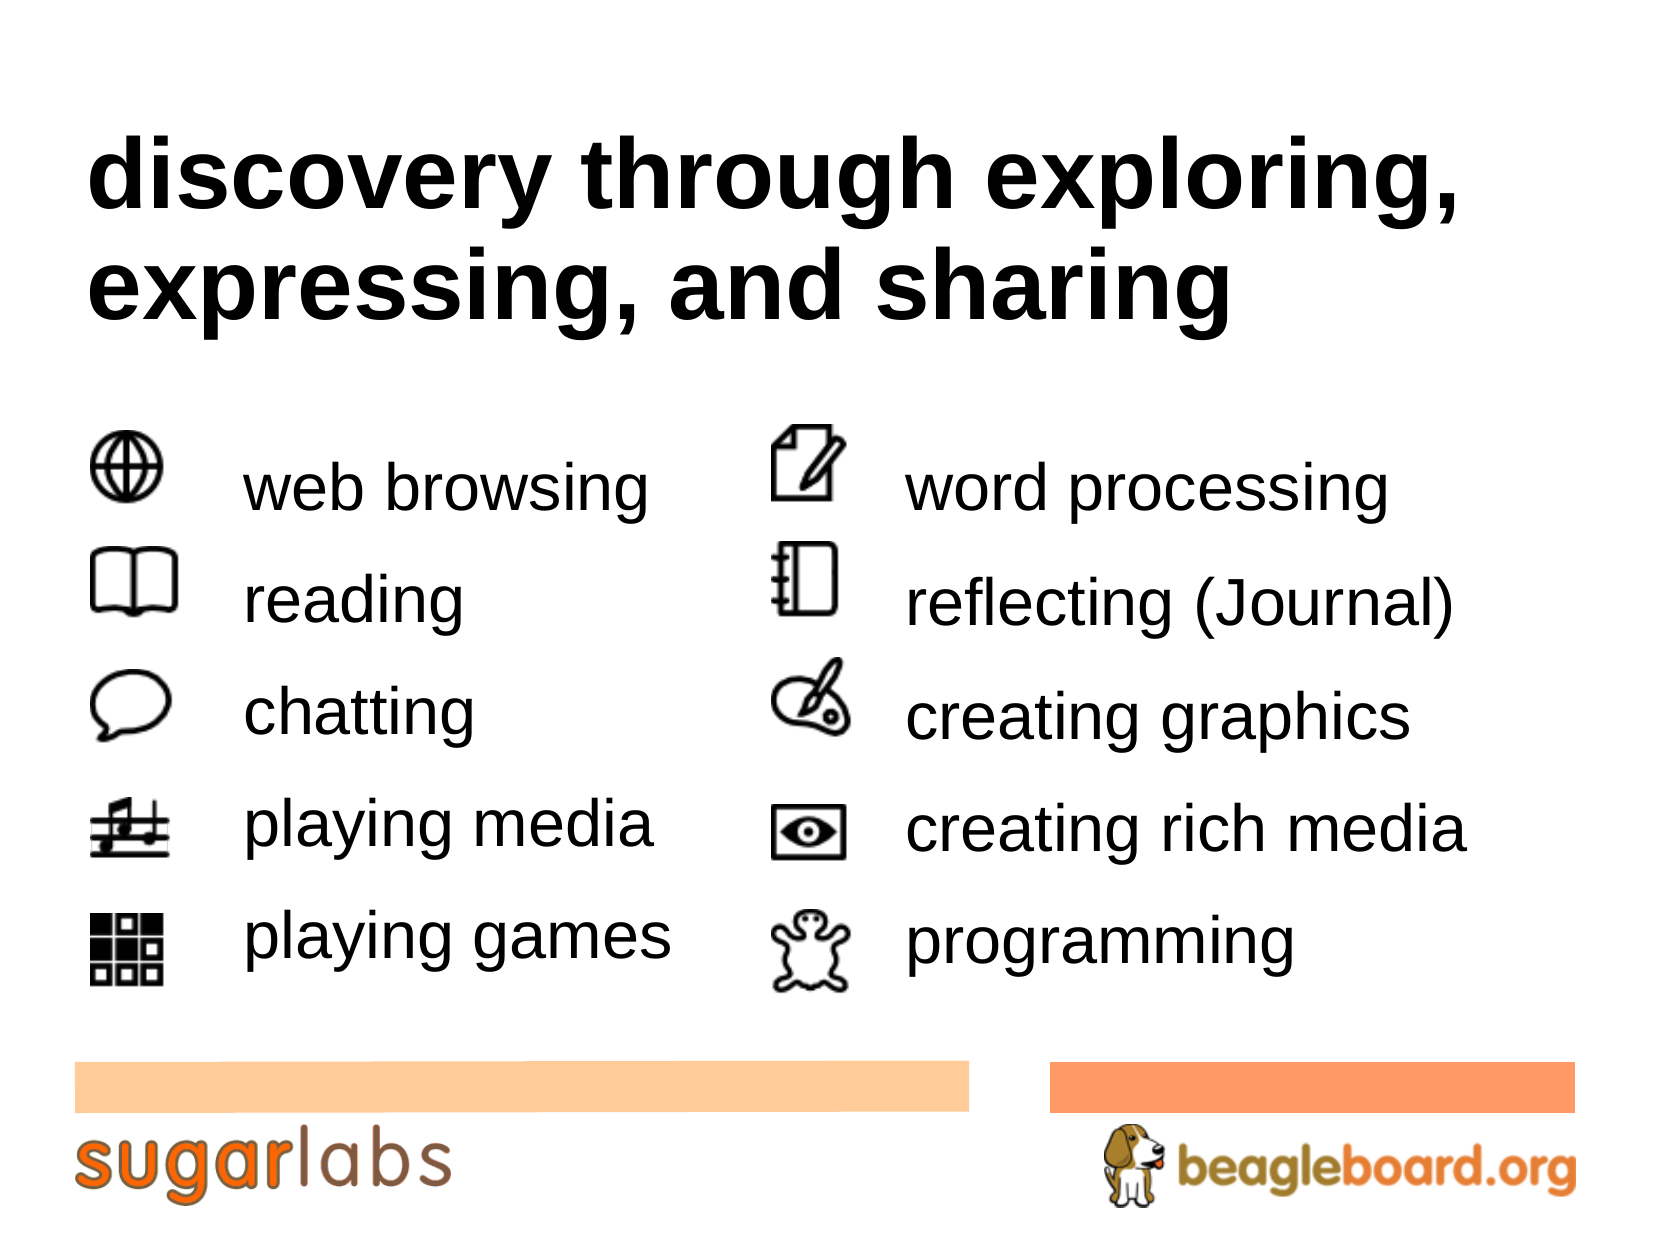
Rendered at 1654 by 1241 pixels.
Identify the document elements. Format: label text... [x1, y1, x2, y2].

title discovery through exploring, expressing, and sharing [86, 100, 1575, 359]
picture [771, 909, 887, 1010]
picture [90, 797, 206, 898]
picture [75, 1124, 451, 1206]
picture [771, 541, 887, 642]
list web browsing reading chatting playing media playing games [225, 412, 710, 1109]
picture [771, 424, 887, 525]
picture [771, 657, 887, 758]
picture [90, 669, 206, 770]
list word processing reflecting (Journal)‏ creating graphics creating rich media programming [886, 412, 1504, 1133]
picture [90, 546, 206, 647]
picture [1104, 1124, 1576, 1208]
picture [90, 913, 206, 1014]
picture [771, 804, 887, 905]
picture [90, 430, 206, 531]
